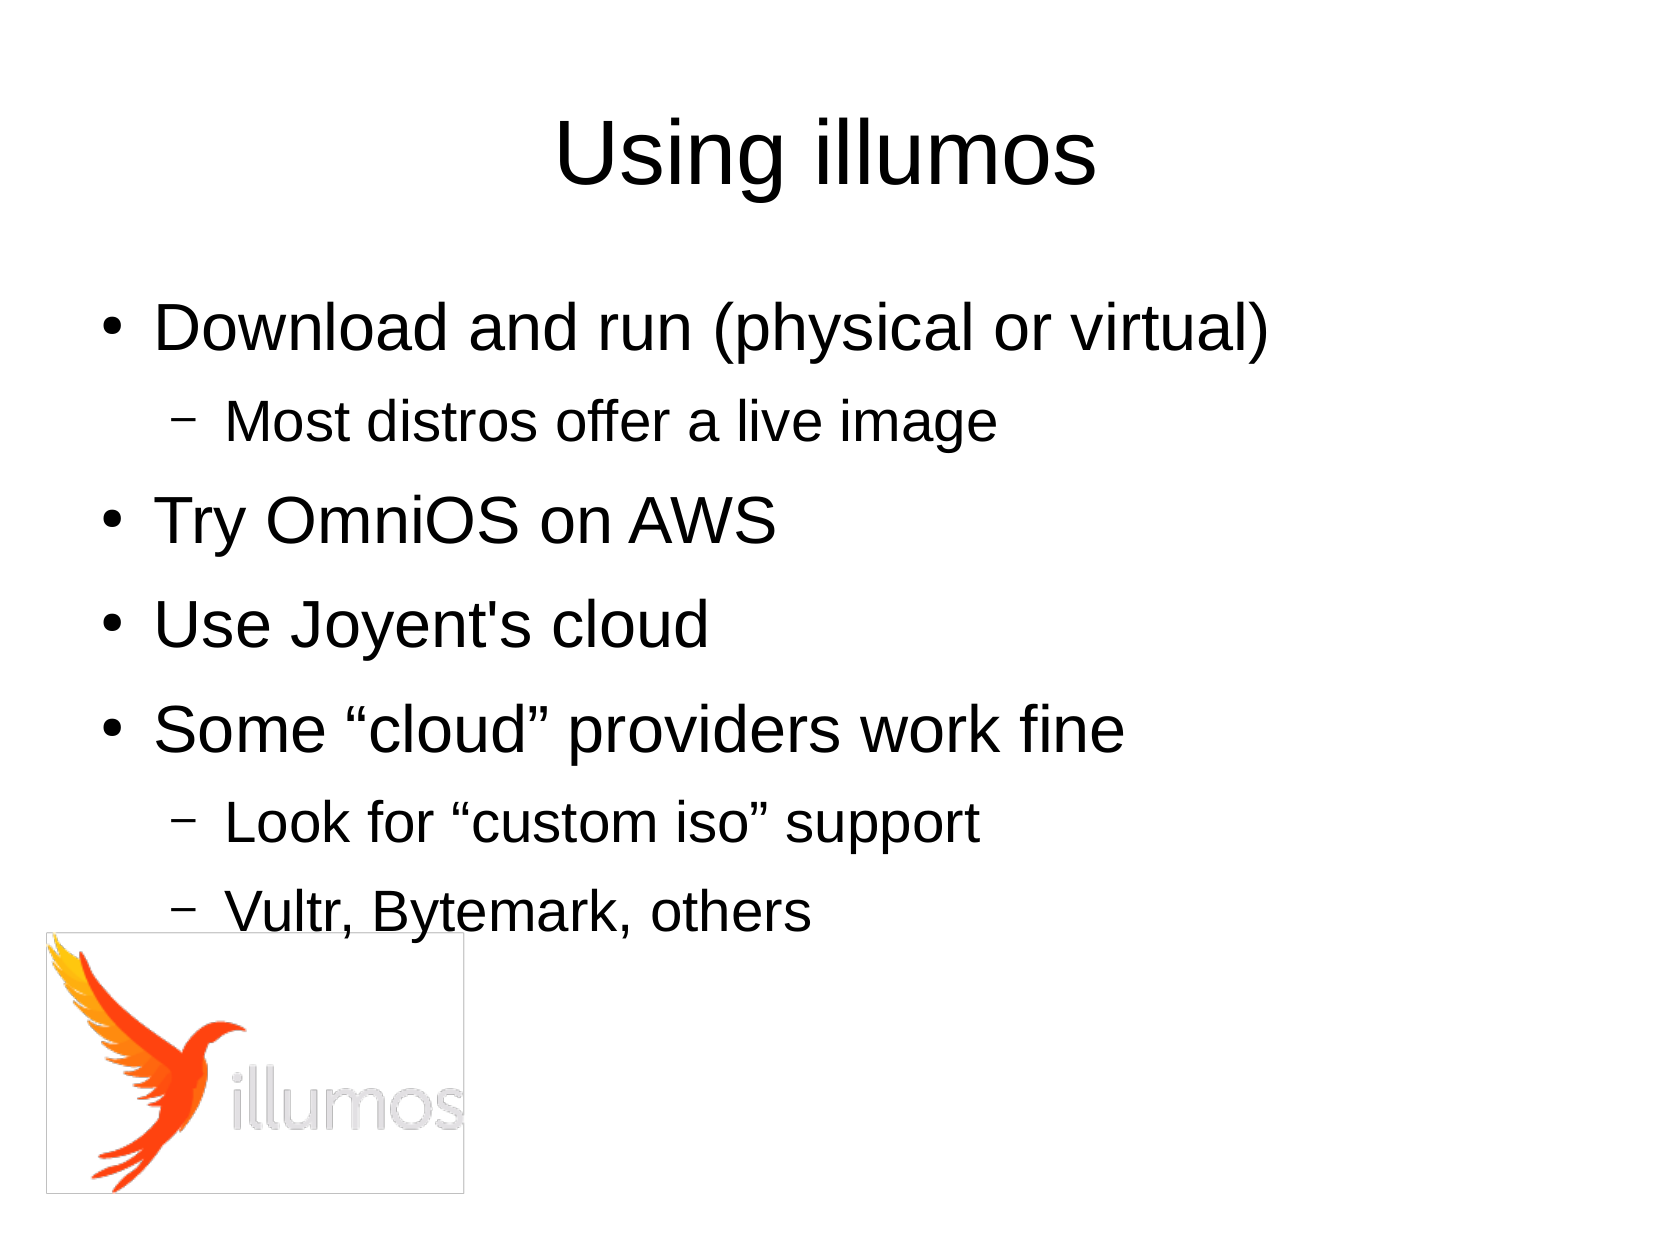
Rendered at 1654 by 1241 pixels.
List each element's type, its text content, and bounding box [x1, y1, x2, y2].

list Download and run (physical or virtual) Most distros offer a live image Try OmniOS on AWS Use Joyent's cloud Some “cloud” providers work fine Look for “custom iso” support Vultr, Bytemark, others [82, 290, 1571, 1010]
title Using illumos [82, 49, 1571, 257]
picture [0, 886, 511, 1241]
